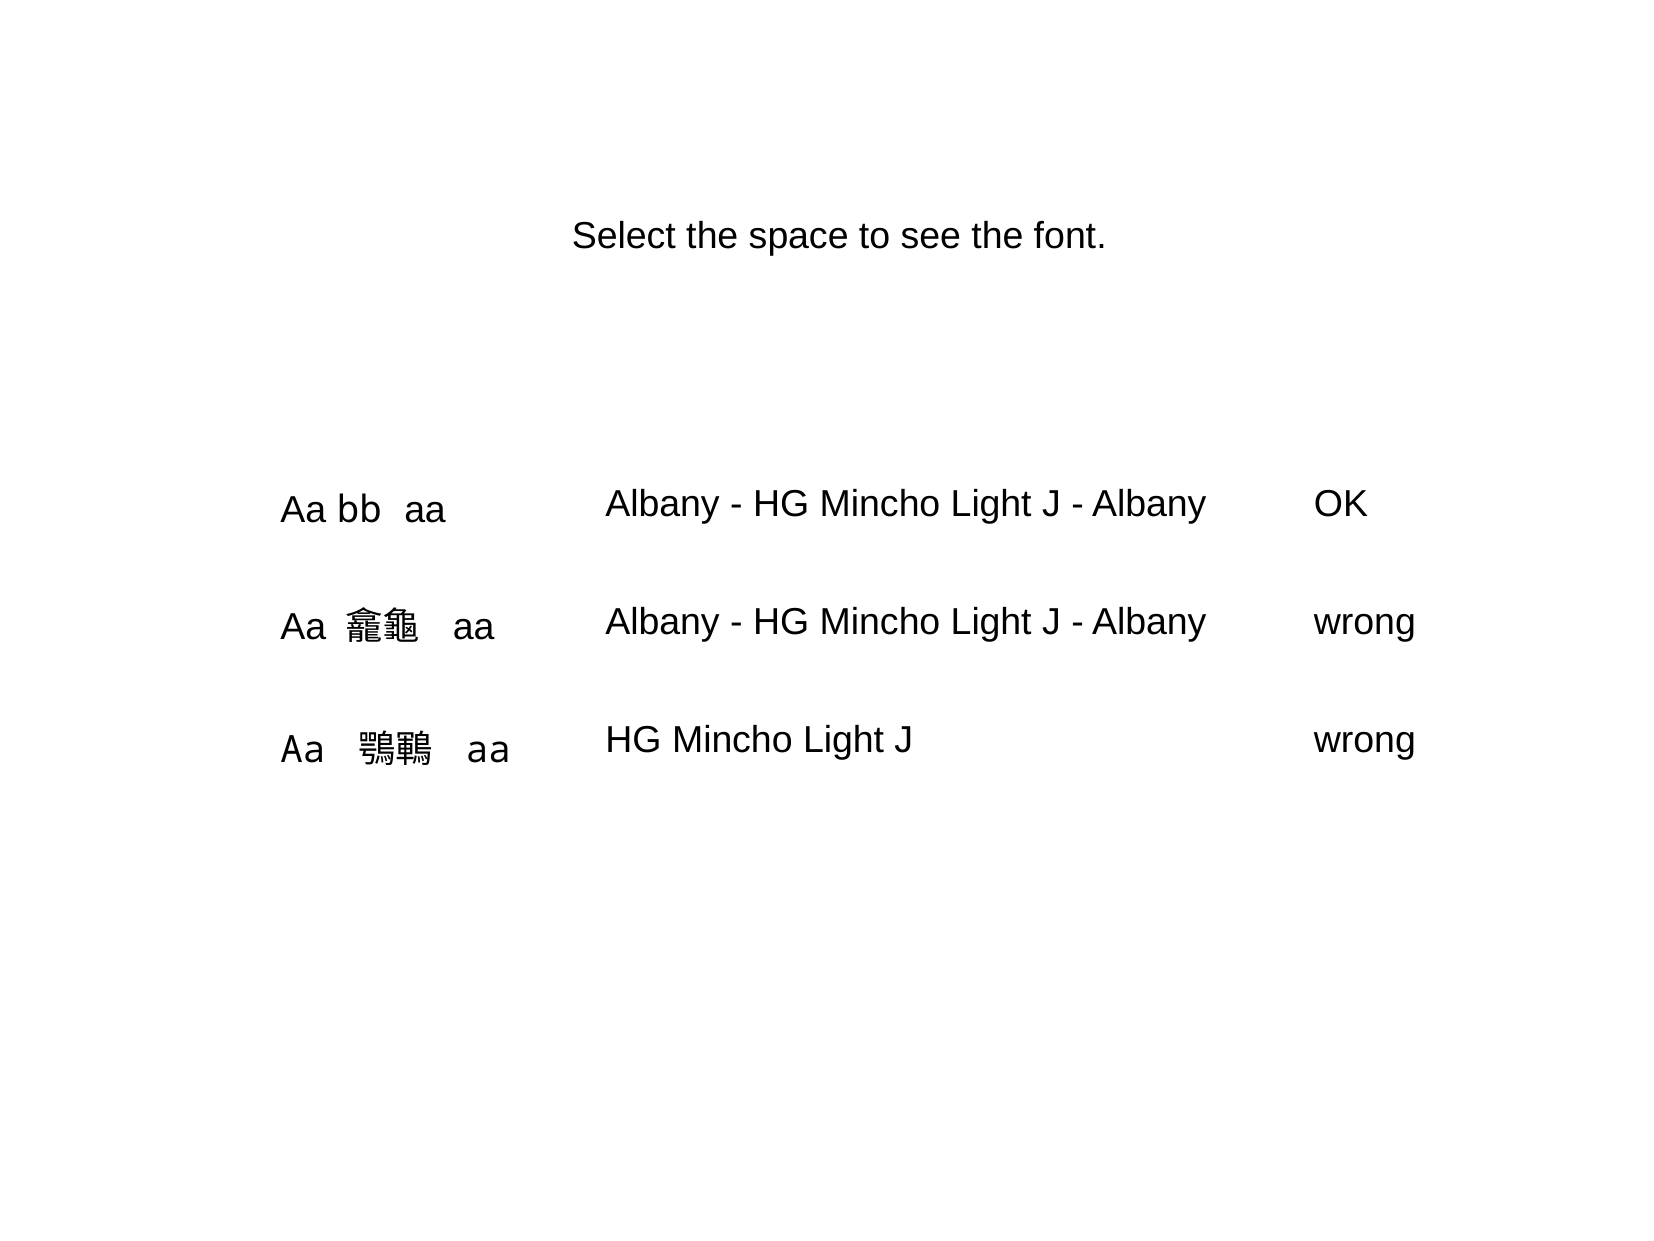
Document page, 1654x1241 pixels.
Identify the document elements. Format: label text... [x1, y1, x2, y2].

text_box HG Mincho Light J [590, 710, 929, 768]
text_box Albany - HG Mincho Light J - Albany [590, 592, 1221, 650]
text_box wrong [1299, 592, 1430, 650]
text_box Aa 鶚鶤 aa [265, 715, 498, 768]
text_box OK [1299, 474, 1384, 532]
text_box Aa bb aa [265, 474, 450, 532]
text_box wrong [1299, 710, 1430, 768]
text_box Select the space to see the font. [557, 206, 1123, 264]
text_box Albany - HG Mincho Light J - Albany [590, 474, 1221, 532]
text_box Aa 龕龜 aa [265, 592, 503, 650]
